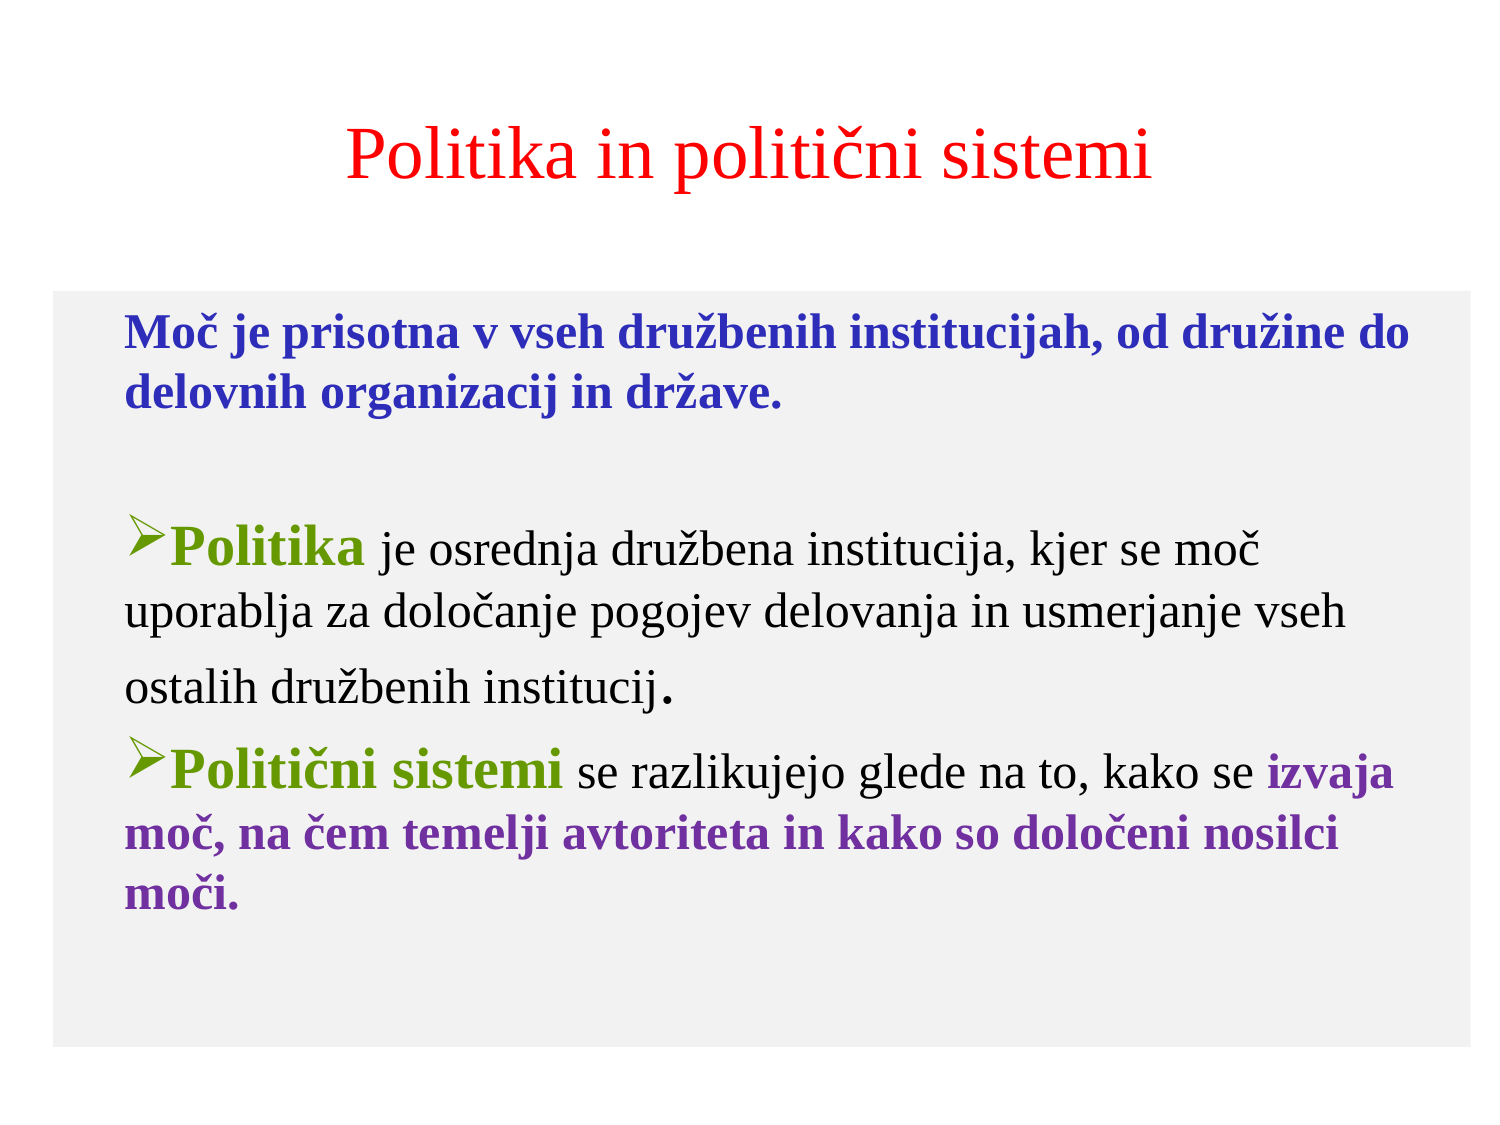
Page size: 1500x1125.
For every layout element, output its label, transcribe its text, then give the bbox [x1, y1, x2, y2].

list Moč je prisotna v vseh družbenih institucijah, od družine do delovnih organizacij in države. Politika je osrednja družbena institucija, kjer se moč uporablja za določanje pogojev delovanja in usmerjanje vseh ostalih družbenih institucij. Politični sistemi se razlikujejo glede na to, kako se izvaja moč, na čem temelji avtoriteta in kako so določeni nosilci moči. [53, 290, 1471, 1047]
title Politika in politični sistemi [112, 54, 1388, 243]
